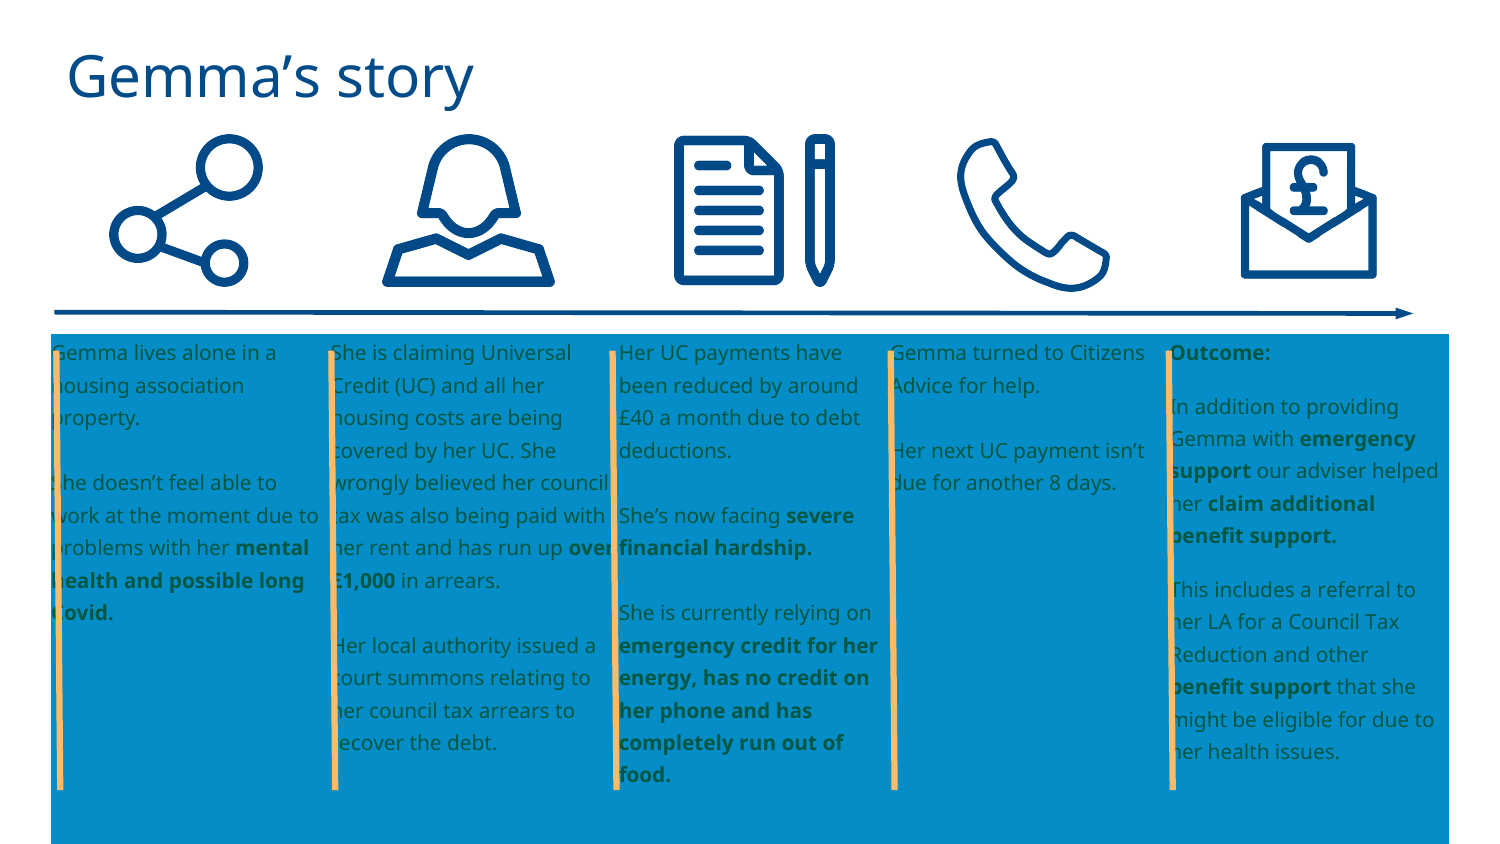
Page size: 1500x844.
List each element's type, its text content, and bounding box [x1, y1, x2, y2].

picture [109, 134, 263, 287]
table_header Gemma lives alone in a housing association property. She doesn’t feel able to work at the moment due to problems with her mental health and possible long Covid. [51, 334, 331, 831]
table_header Gemma turned to Citizens Advice for help. Her next UC payment isn’t due for another 8 days. [890, 334, 1169, 831]
picture [957, 138, 1110, 292]
table_cell [51, 831, 331, 844]
table_header Outcome: In addition to providing Gemma with emergency support our adviser helped her claim additional benefit support. This includes a referral to her LA for a Council Tax Reduction and other benefit support that she might be eligible for due to her health issues. [1169, 334, 1449, 831]
table_header She is claiming Universal Credit (UC) and all her housing costs are being covered by her UC. She wrongly believed her council tax was also being paid with her rent and has run up over £1,000 in arrears. Her local authority issued a court summons relating to her council tax arrears to recover the debt. [331, 334, 619, 831]
text_box Gemma’s story [51, 24, 1449, 119]
table_cell [1169, 831, 1449, 844]
picture [1232, 134, 1385, 287]
table_cell [331, 831, 619, 844]
picture [382, 134, 555, 287]
picture [674, 134, 835, 287]
table_cell [890, 831, 1169, 844]
table_header Her UC payments have been reduced by around £40 a month due to debt deductions. She’s now facing severe financial hardship. She is currently relying on emergency credit for her energy, has no credit on her phone and has completely run out of food. [619, 334, 890, 831]
table_cell [619, 831, 890, 844]
